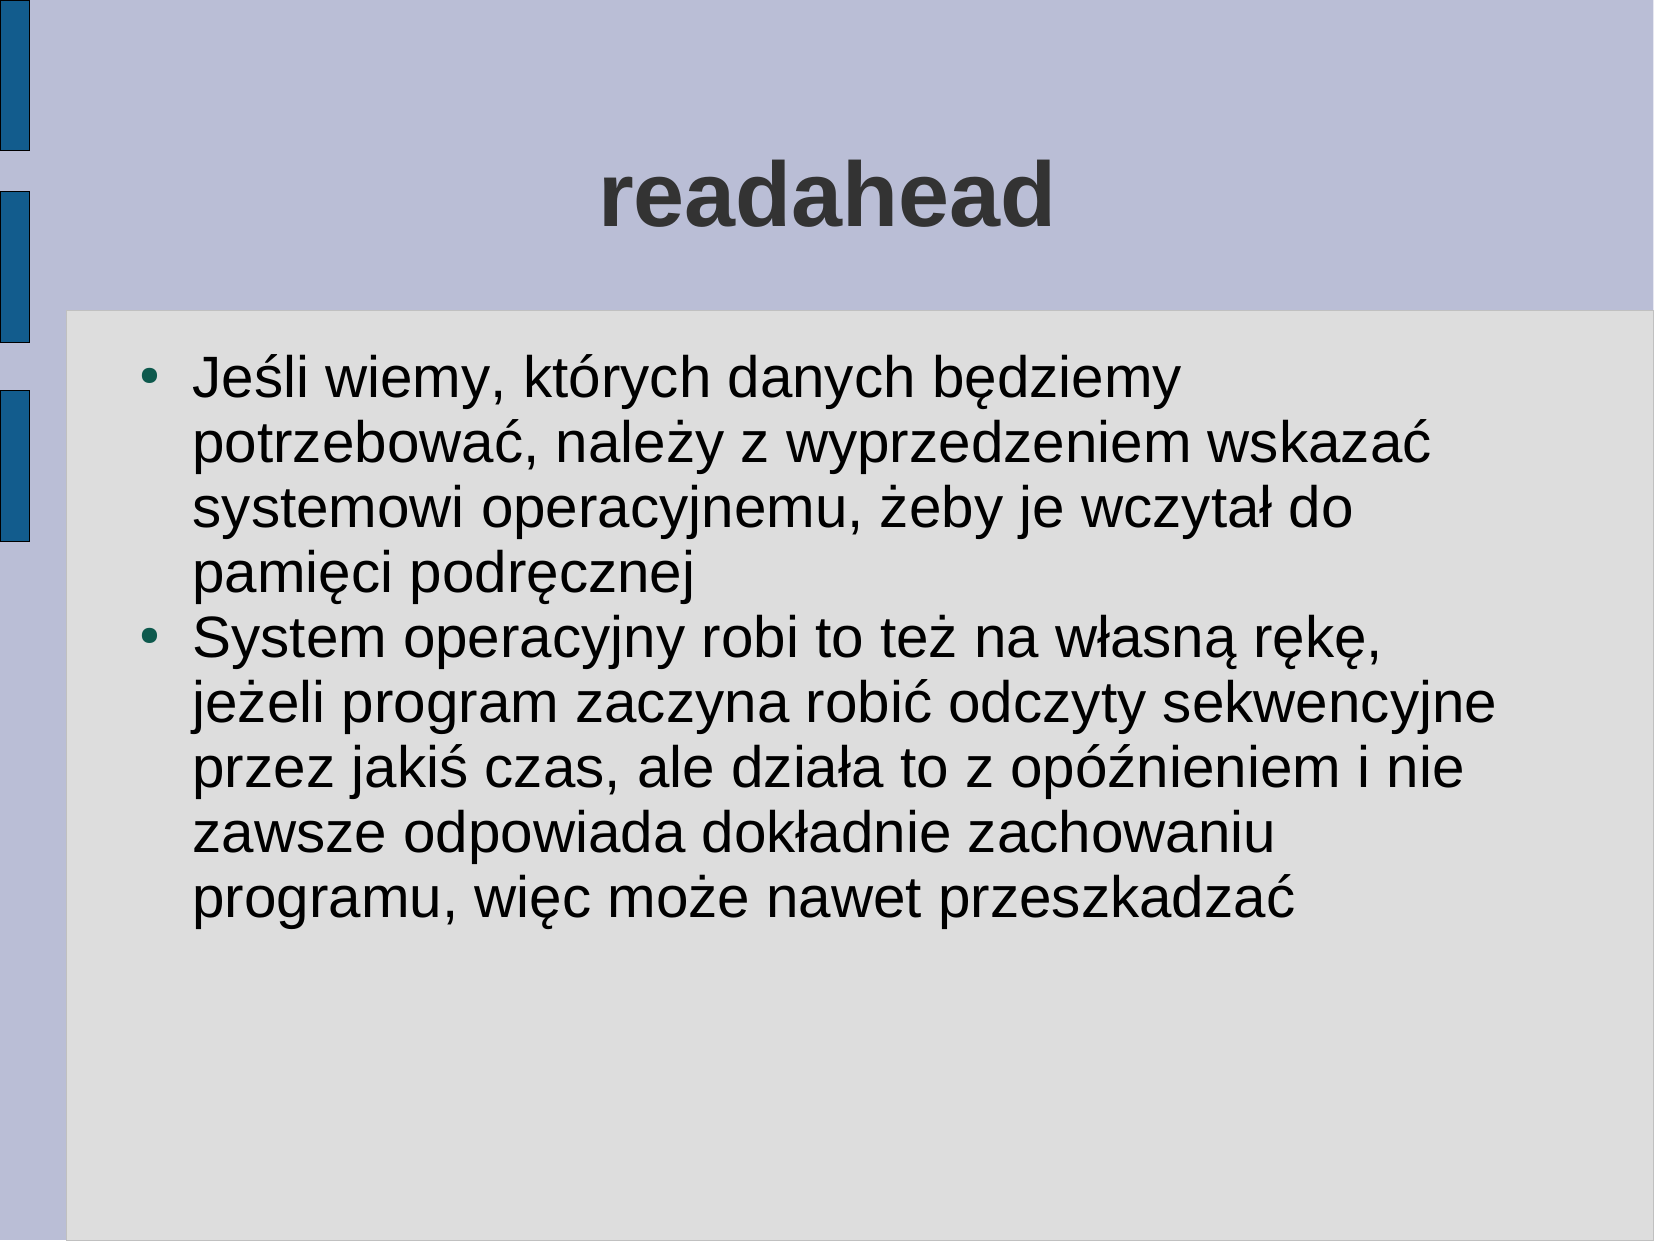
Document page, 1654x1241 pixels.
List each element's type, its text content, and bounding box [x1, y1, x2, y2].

title readahead [121, 91, 1534, 299]
list Jeśli wiemy, których danych będziemy potrzebować, należy z wyprzedzeniem wskazać systemowi operacyjnemu, żeby je wczytał do pamięci podręcznej System operacyjny robi to też na własną rękę, jeżeli program zaczyna robić odczyty sekwencyjne przez jakiś czas, ale działa to z opóźnieniem i nie zawsze odpowiada dokładnie zachowaniu programu, więc może nawet przeszkadzać [121, 344, 1534, 1127]
